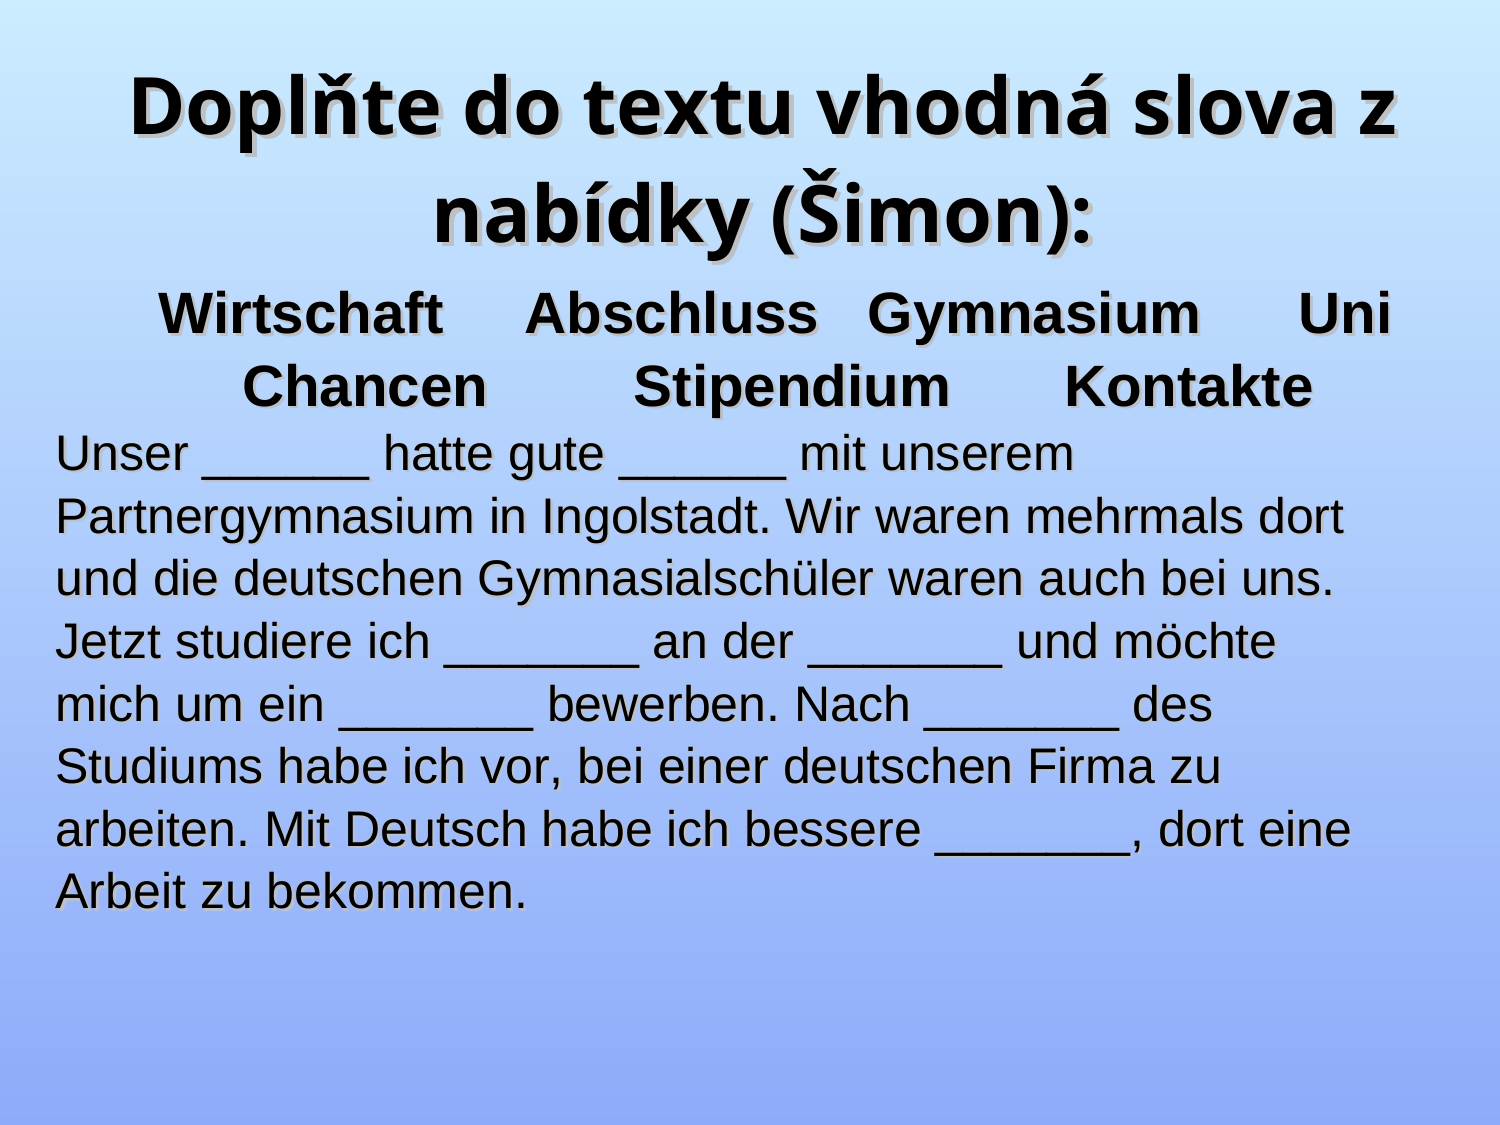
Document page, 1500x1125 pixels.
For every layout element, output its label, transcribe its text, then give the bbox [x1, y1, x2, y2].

title Doplňte do textu vhodná slova z nabídky (Šimon): [75, 38, 1451, 278]
list Wirtschaft Abschluss Gymnasium Uni Chancen Stipendium Kontakte Unser ______ hatte gute ______ mit unserem Partnergymnasium in Ingolstadt. Wir waren mehrmals dort und die deutschen Gymnasialschüler waren auch bei uns. Jetzt studiere ich _______ an der _______ und möchte mich um ein _______ bewerben. Nach _______ des Studiums habe ich vor, bei einer deutschen Firma zu arbeiten. Mit Deutsch habe ich bessere _______, dort eine Arbeit zu bekommen. [41, 278, 1452, 1059]
